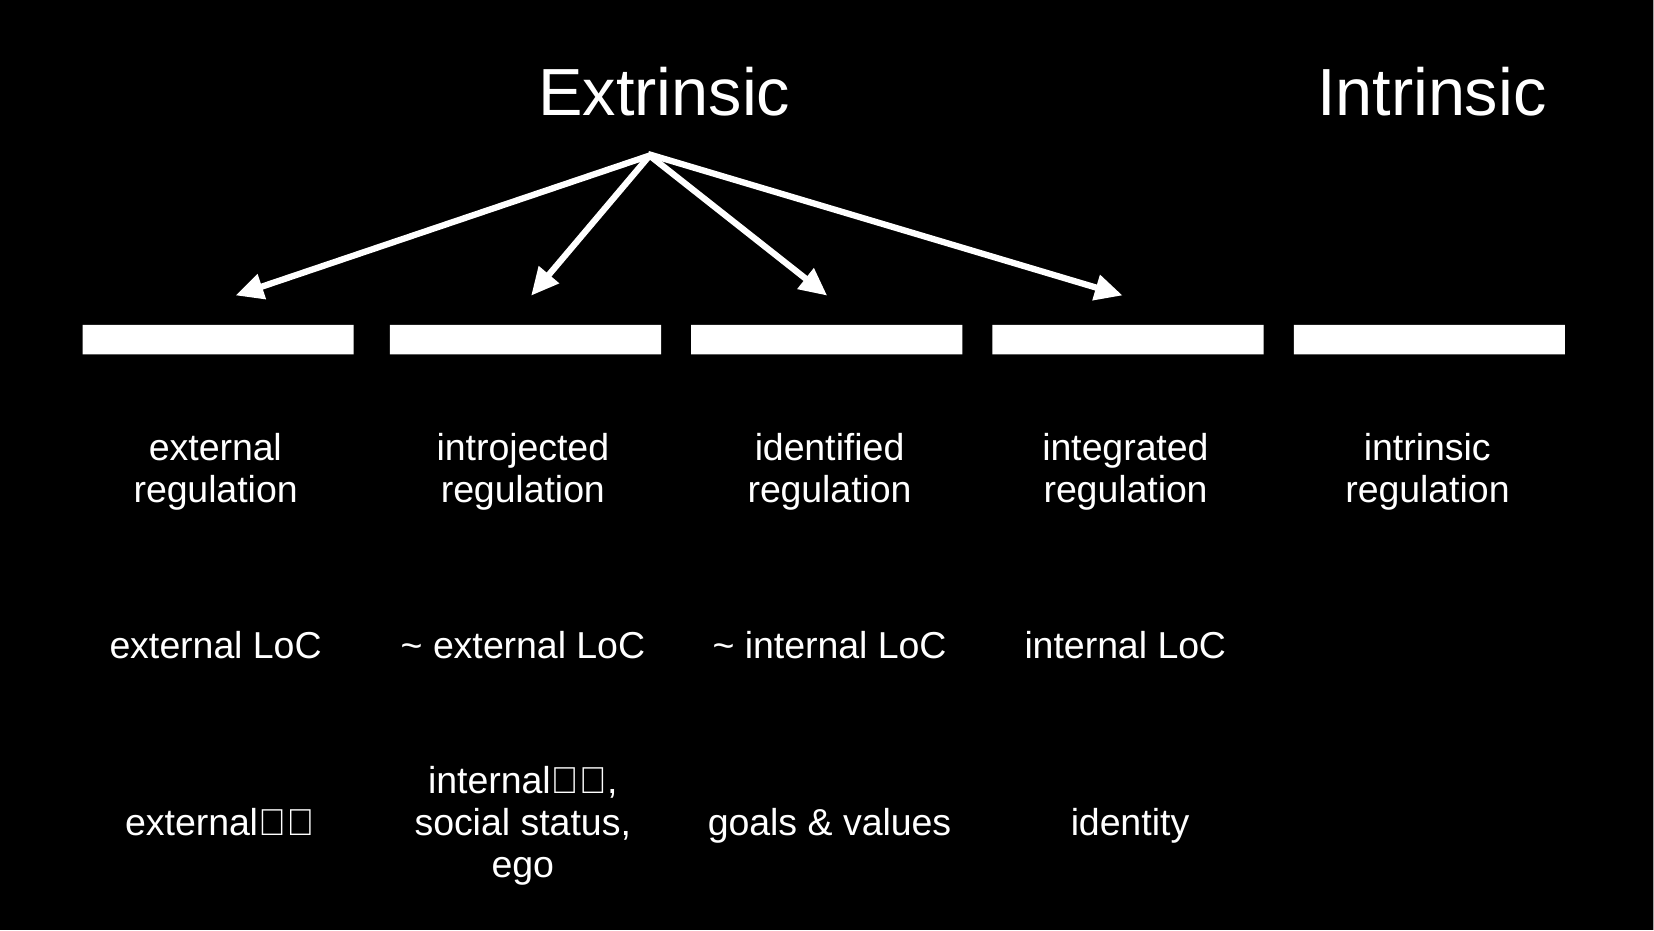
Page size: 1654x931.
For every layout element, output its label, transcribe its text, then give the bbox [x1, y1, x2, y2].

text_box [389, 324, 662, 355]
list external🥕🏒 [87, 759, 353, 886]
list ~ external LoC [390, 582, 656, 709]
list introjected regulation [390, 405, 656, 532]
list goals & values [696, 759, 963, 886]
list internal LoC [992, 582, 1259, 709]
text_box [992, 324, 1264, 355]
list Intrinsic [1299, 29, 1565, 156]
text_box [691, 324, 963, 355]
list integrated regulation [992, 405, 1259, 532]
list internal🥕🏒, social status, ego [390, 759, 656, 886]
list identified regulation [696, 405, 963, 532]
text_box [82, 324, 354, 355]
list external regulation [82, 405, 349, 532]
list identity [997, 759, 1263, 886]
list external LoC [82, 582, 349, 709]
text_box [1293, 324, 1565, 355]
list Extrinsic [531, 29, 798, 156]
list intrinsic regulation [1294, 405, 1561, 532]
list ~ internal LoC [696, 582, 963, 709]
